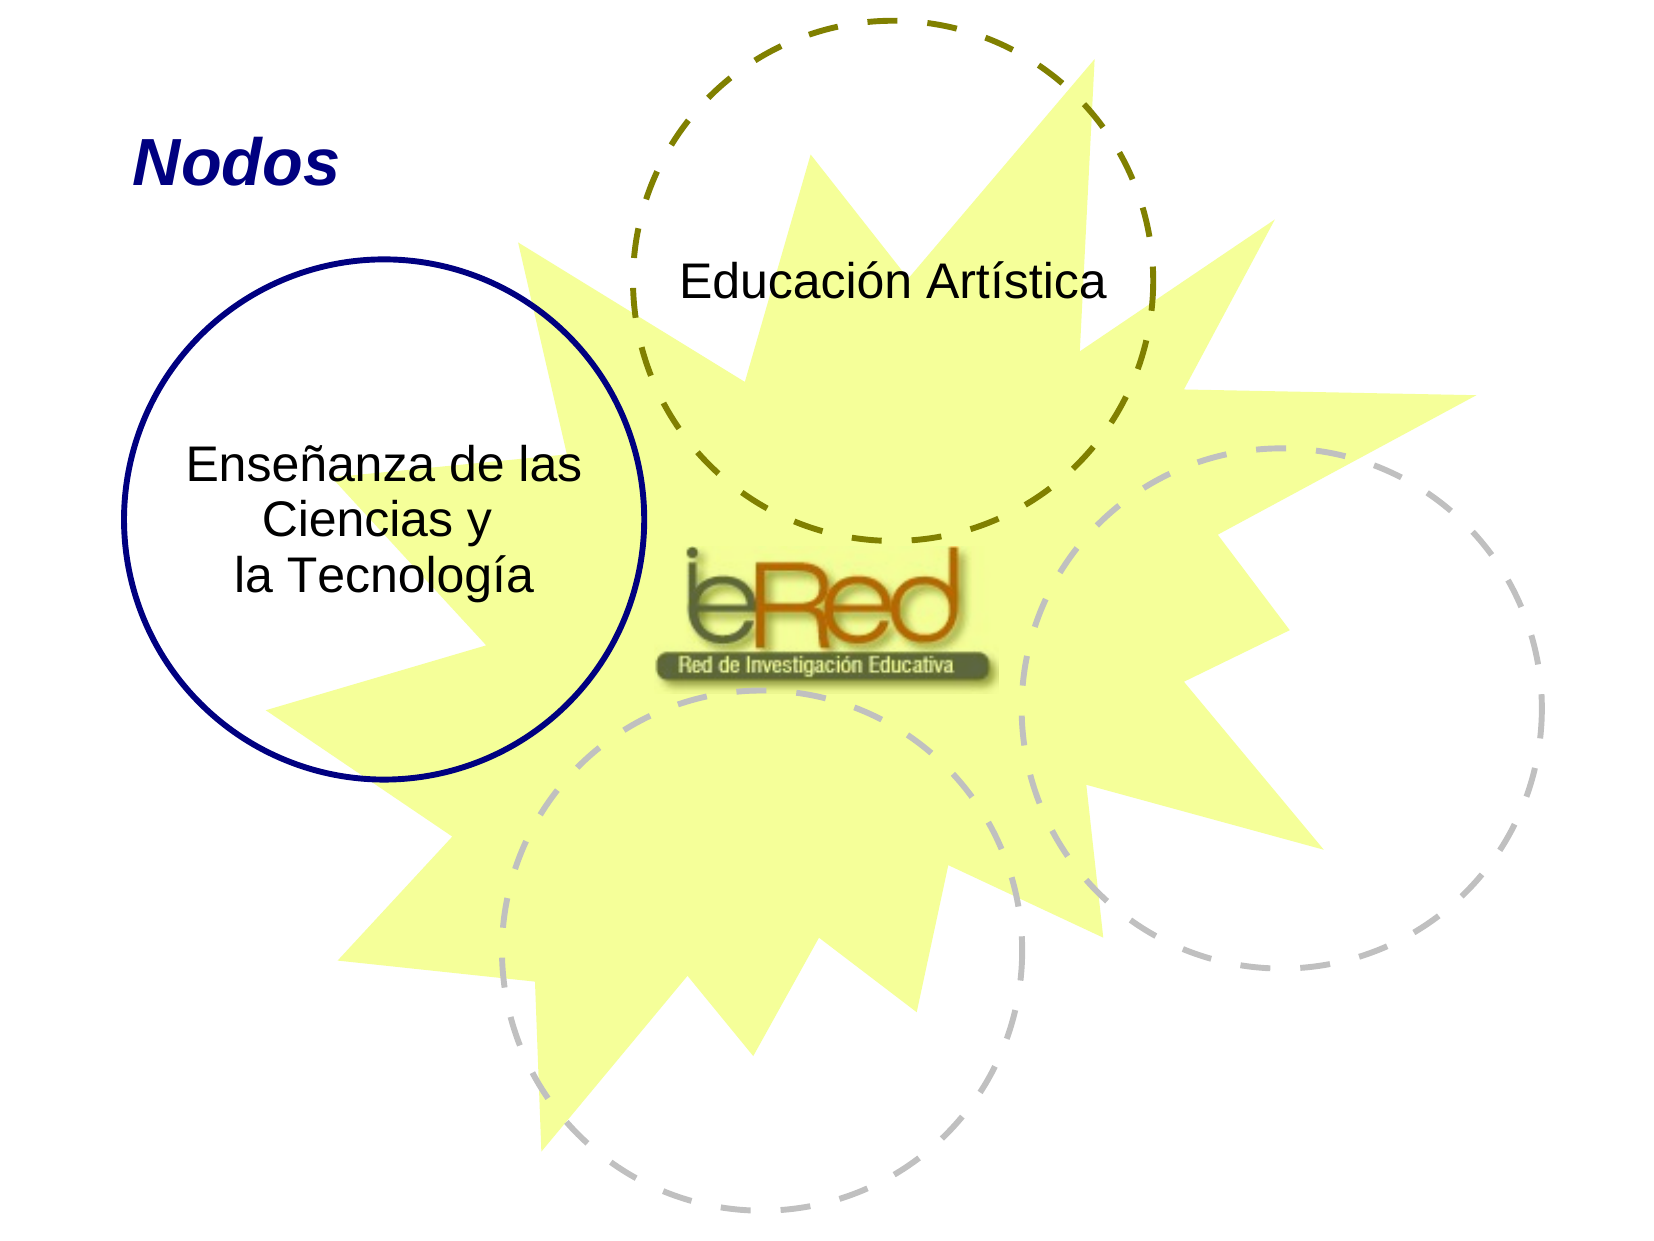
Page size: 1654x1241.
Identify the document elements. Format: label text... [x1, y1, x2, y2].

text_box Nodos [118, 117, 356, 207]
text_box Enseñanza de las Ciencias y la Tecnología [124, 259, 645, 780]
text_box [1069, 59, 1095, 112]
text_box Educación Artística [633, 20, 1154, 541]
text_box [337, 219, 1477, 1152]
